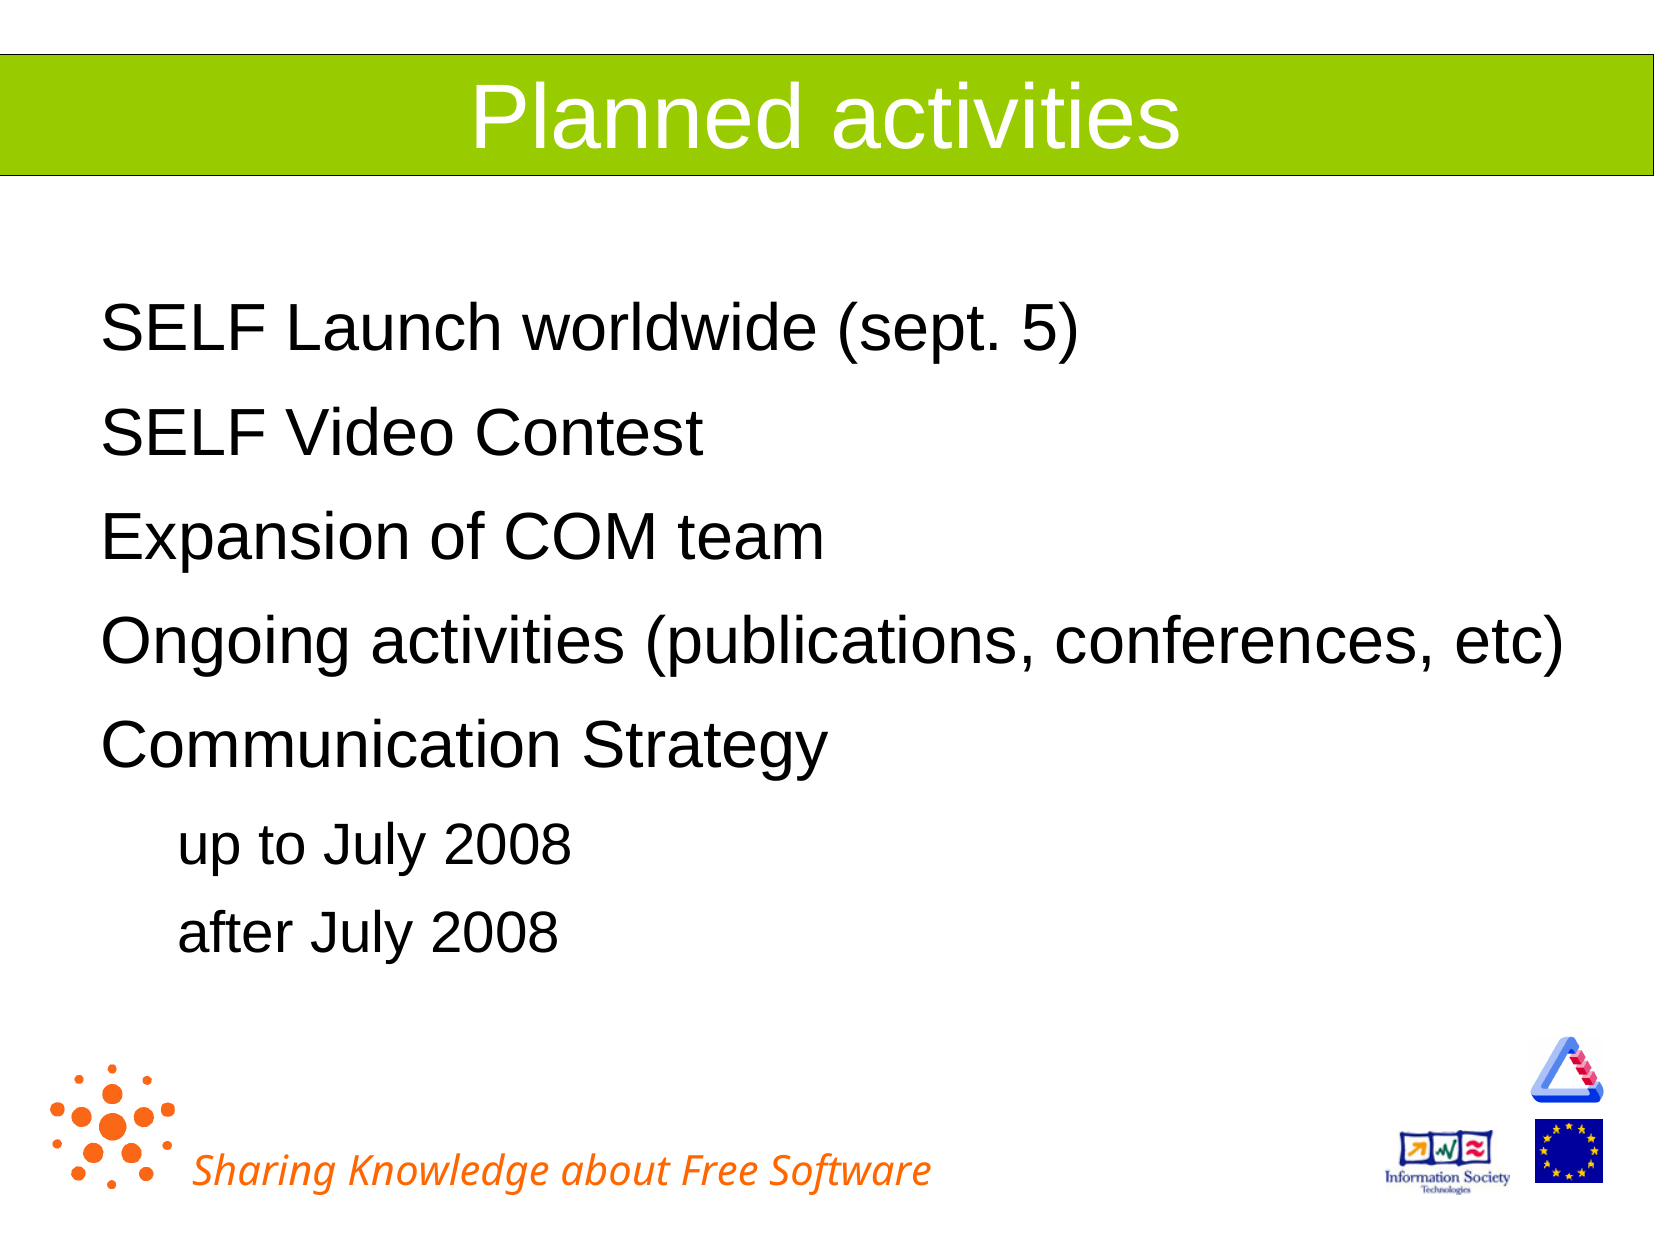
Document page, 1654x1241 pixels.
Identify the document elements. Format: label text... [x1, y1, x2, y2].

picture [50, 1064, 82, 1189]
picture [1571, 1036, 1604, 1104]
title Planned activities [82, 13, 1571, 221]
list SELF Launch worldwide (sept. 5) SELF Video Contest Expansion of COM team Ongoing activities (publications, conferences, etc) Communication Strategy up to July 2008 after July 2008 [82, 290, 1571, 1230]
picture [1571, 1119, 1603, 1183]
